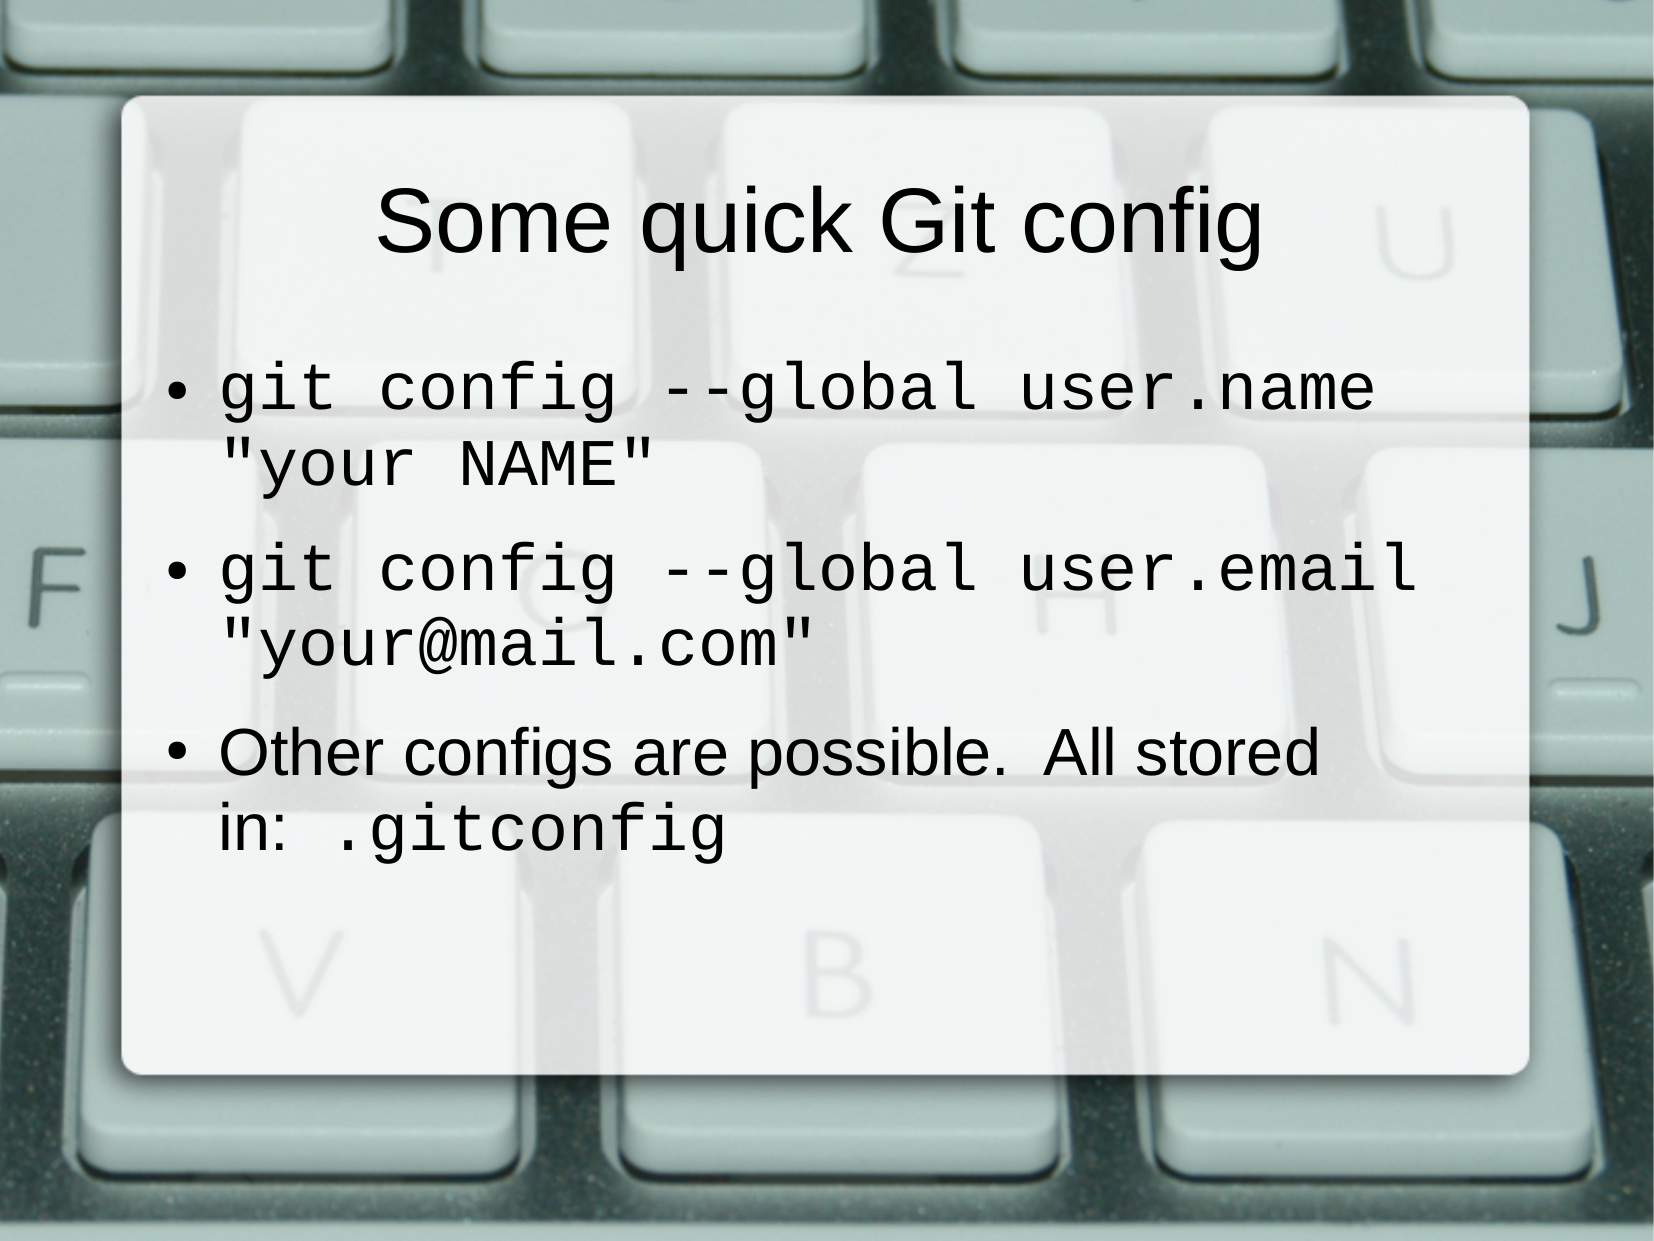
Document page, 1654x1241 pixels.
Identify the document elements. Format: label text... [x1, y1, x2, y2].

title Some quick Git config [135, 117, 1506, 325]
picture [0, 0, 1654, 1241]
list git config --global user.name "your NAME" git config --global user.email "your@mail.com" Other configs are possible. All stored in: .gitconfig [147, 354, 1506, 1173]
